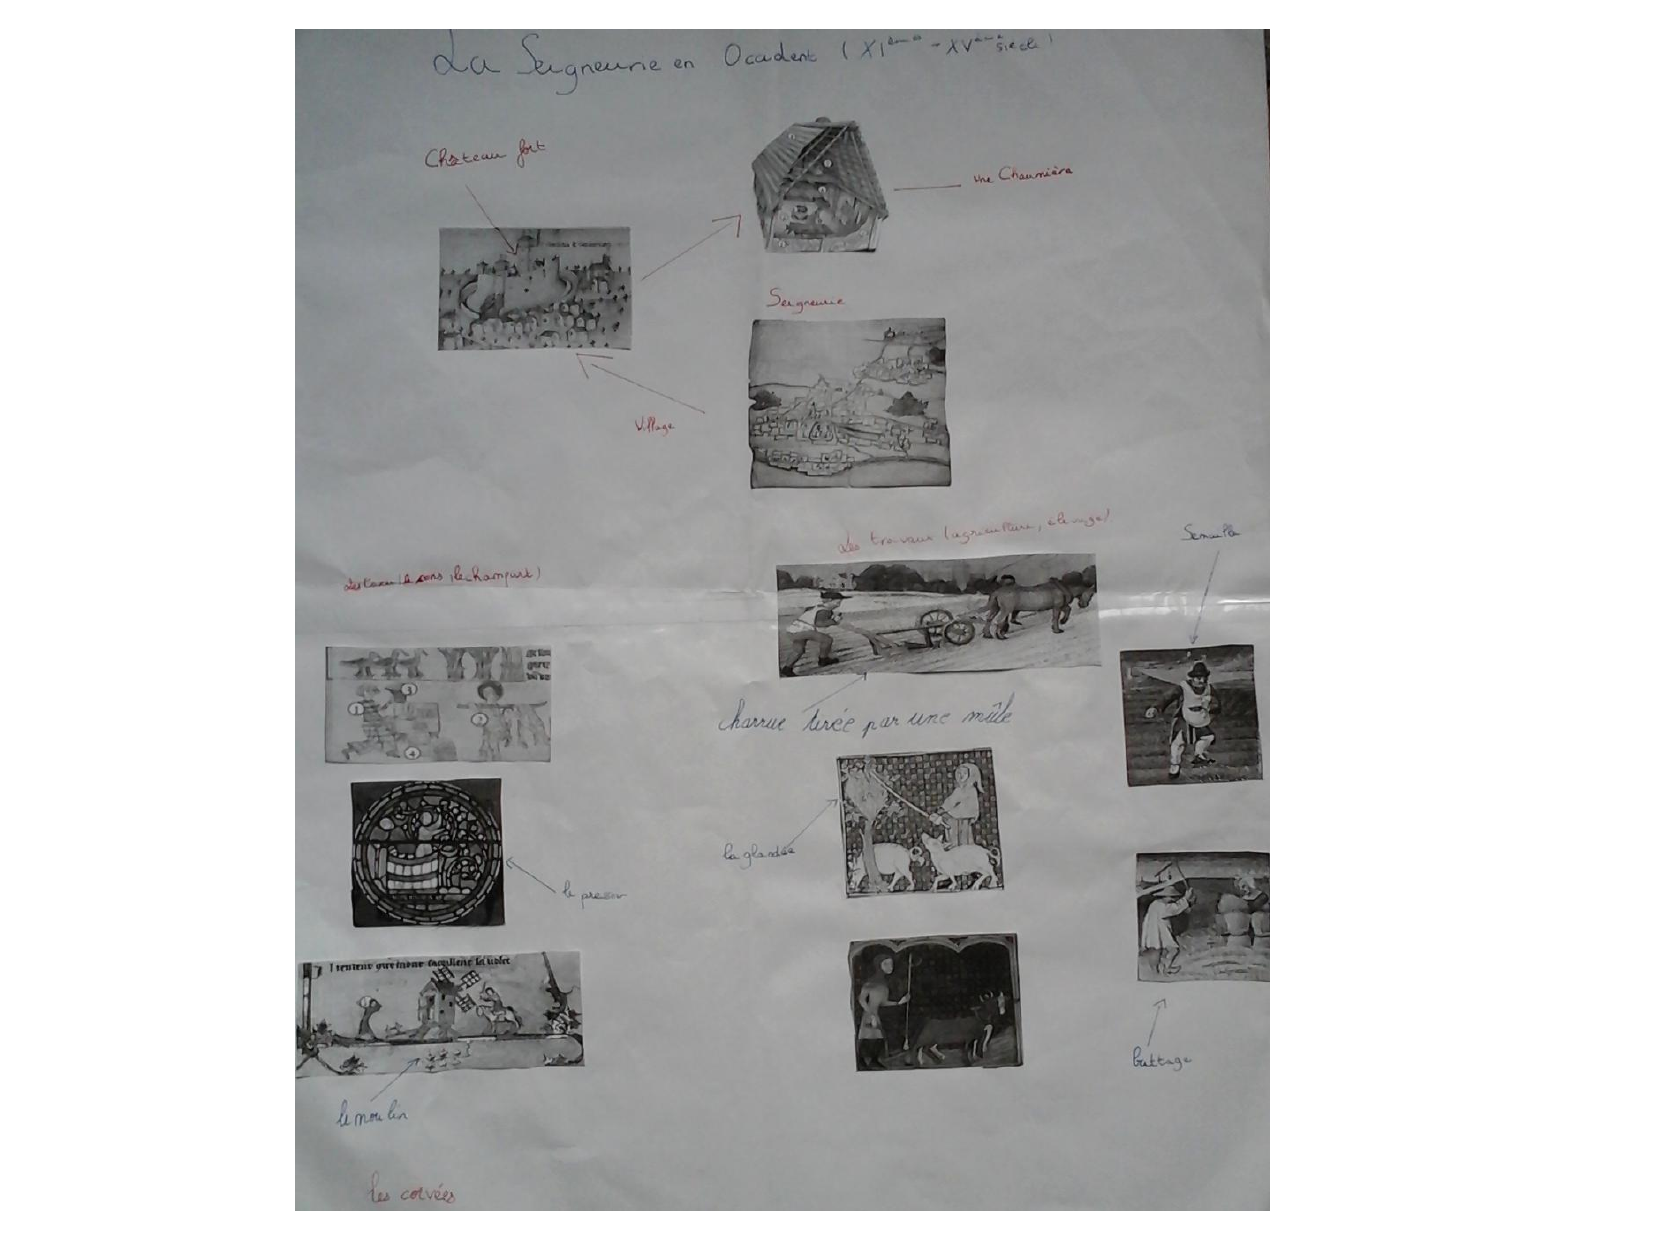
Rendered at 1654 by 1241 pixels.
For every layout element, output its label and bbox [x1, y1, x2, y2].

picture [295, 29, 1270, 1211]
